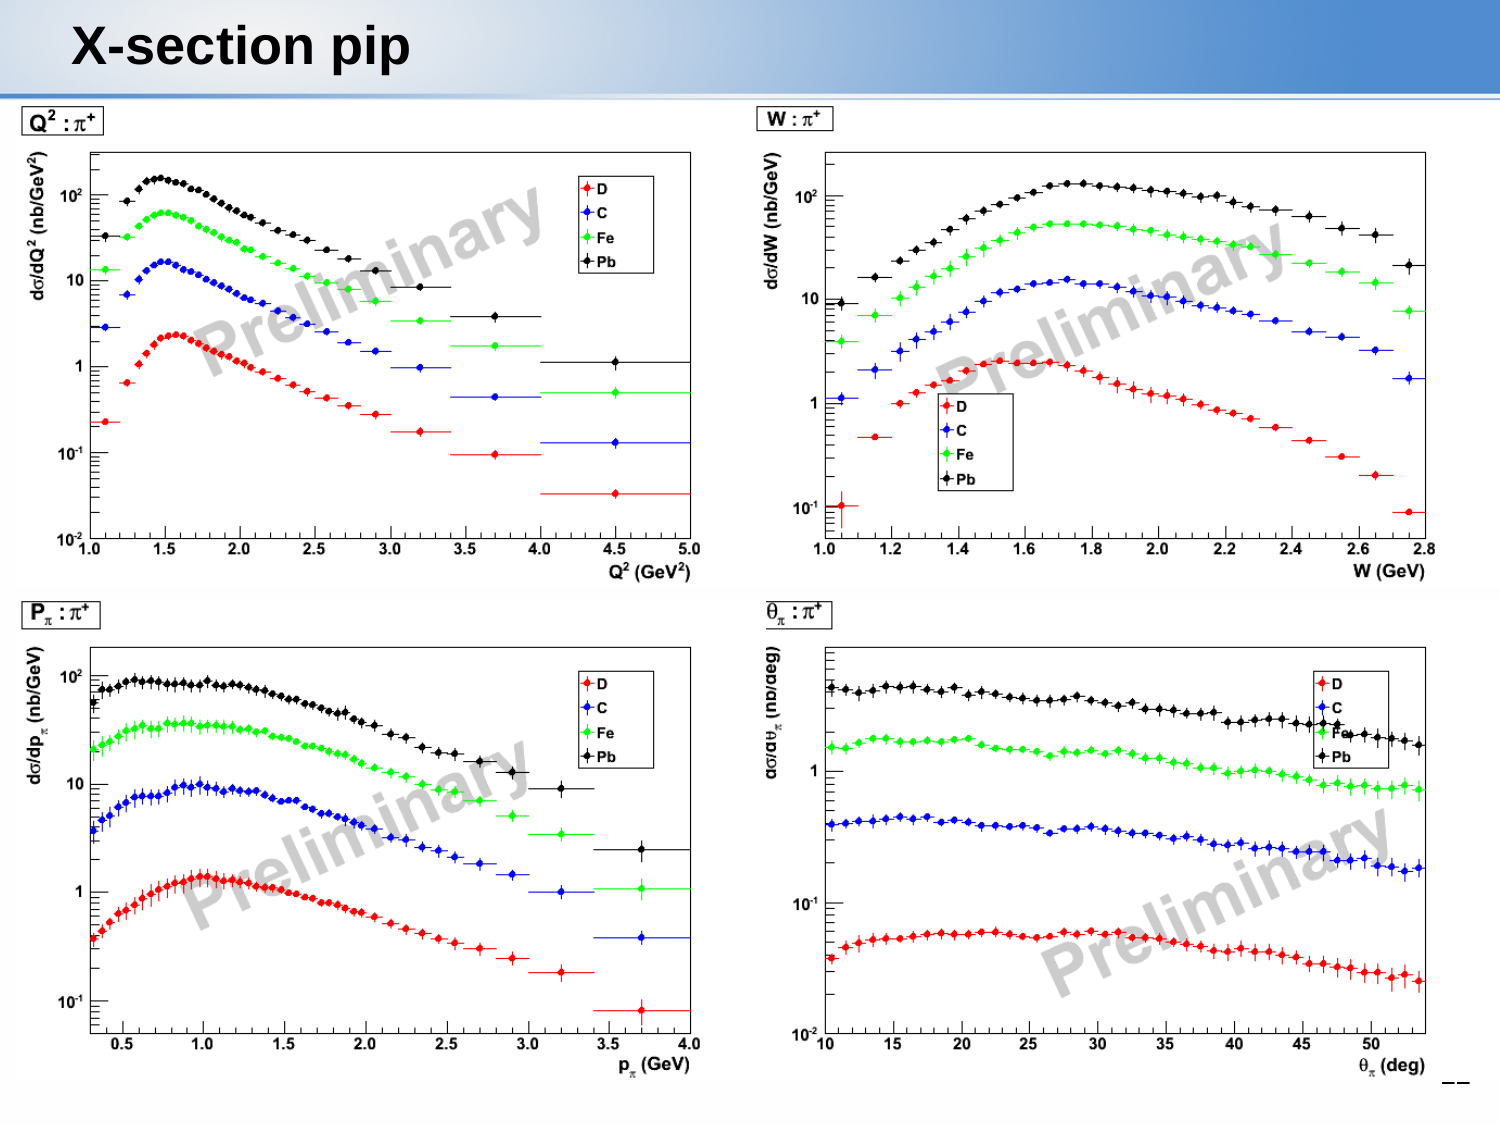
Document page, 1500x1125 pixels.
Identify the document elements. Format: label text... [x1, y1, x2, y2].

picture [0, 0, 1500, 1125]
title X-section pip [37, 0, 1436, 96]
